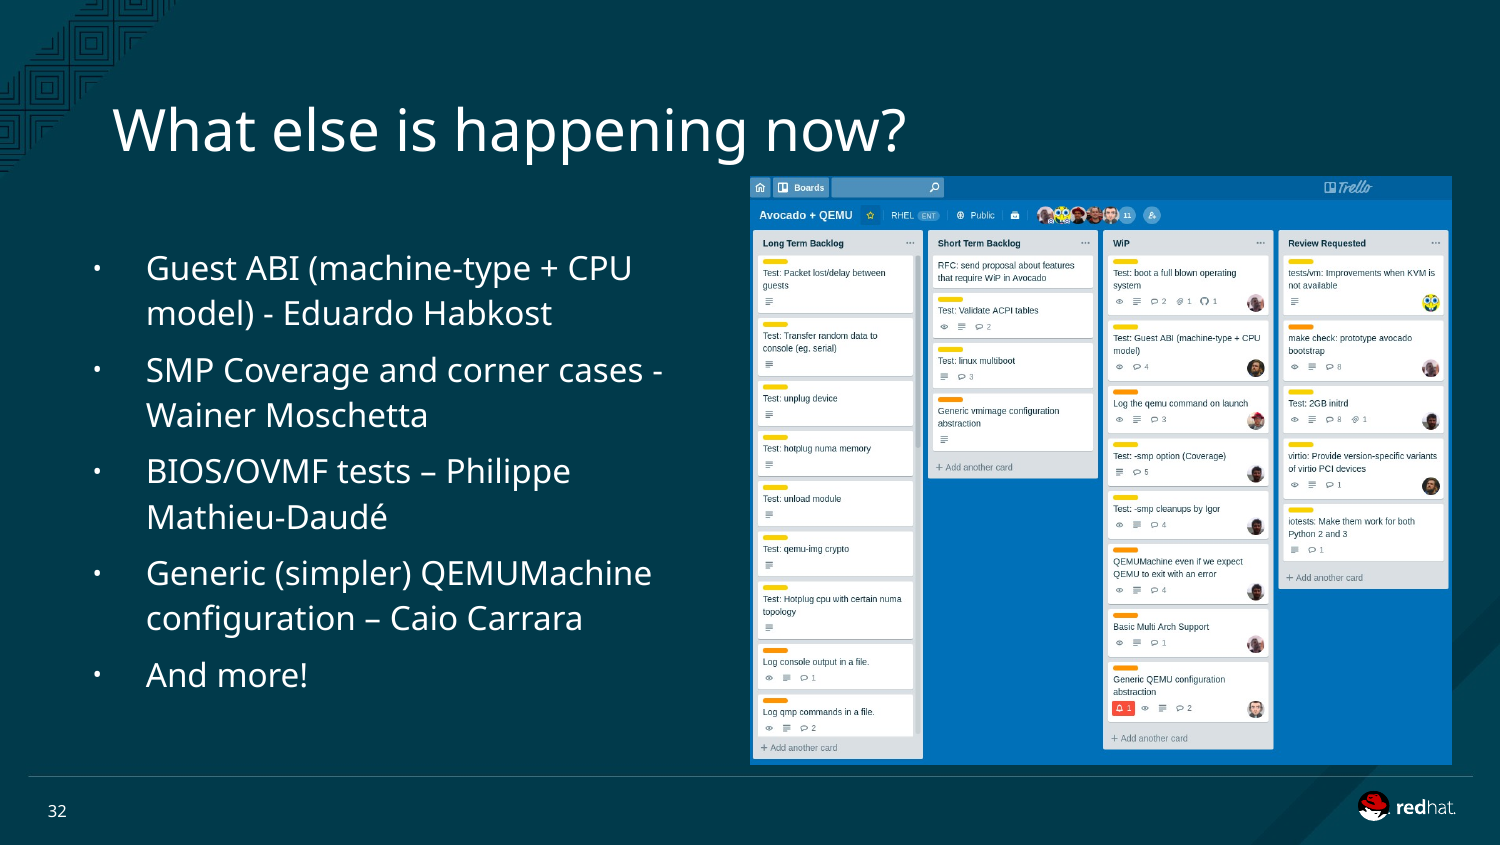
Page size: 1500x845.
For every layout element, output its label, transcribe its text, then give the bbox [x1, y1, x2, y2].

picture [751, 177, 1451, 764]
picture [99, 38, 103, 49]
list Guest ABI (machine-type + CPU model) - Eduardo Habkost SMP Coverage and corner cases - Wainer Moschetta BIOS/OVMF tests – Philippe Mathieu-Daudé Generic (simpler) QEMUMachine configuration – Caio Carrara And more! [75, 245, 683, 736]
title What else is happening now? [112, 0, 1388, 169]
